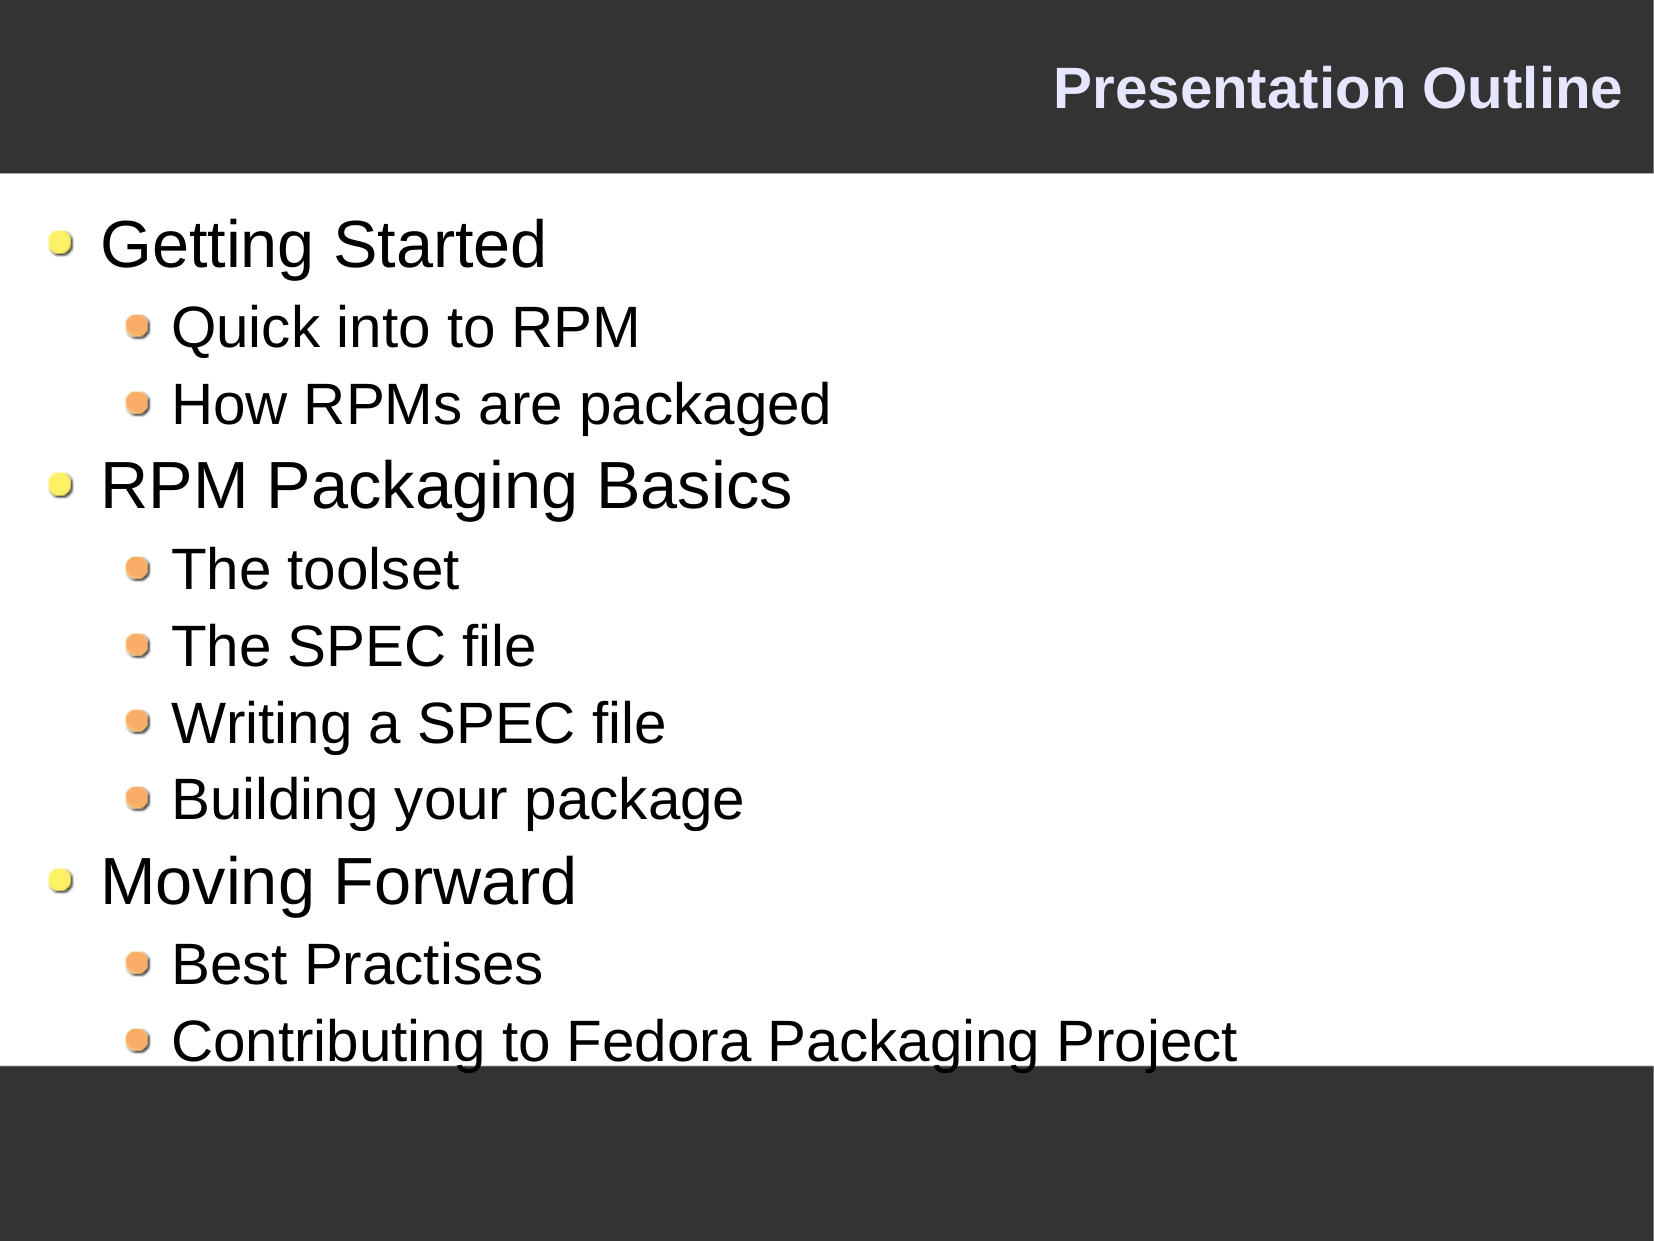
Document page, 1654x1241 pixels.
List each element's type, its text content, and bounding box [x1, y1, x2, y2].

picture [0, 0, 1654, 1241]
list Getting Started Quick into to RPM How RPMs are packaged RPM Packaging Basics The toolset The SPEC file Writing a SPEC file Building your package Moving Forward Best Practises Contributing to Fedora Packaging Project [29, 206, 1625, 1075]
title Presentation Outline [29, 29, 1625, 148]
